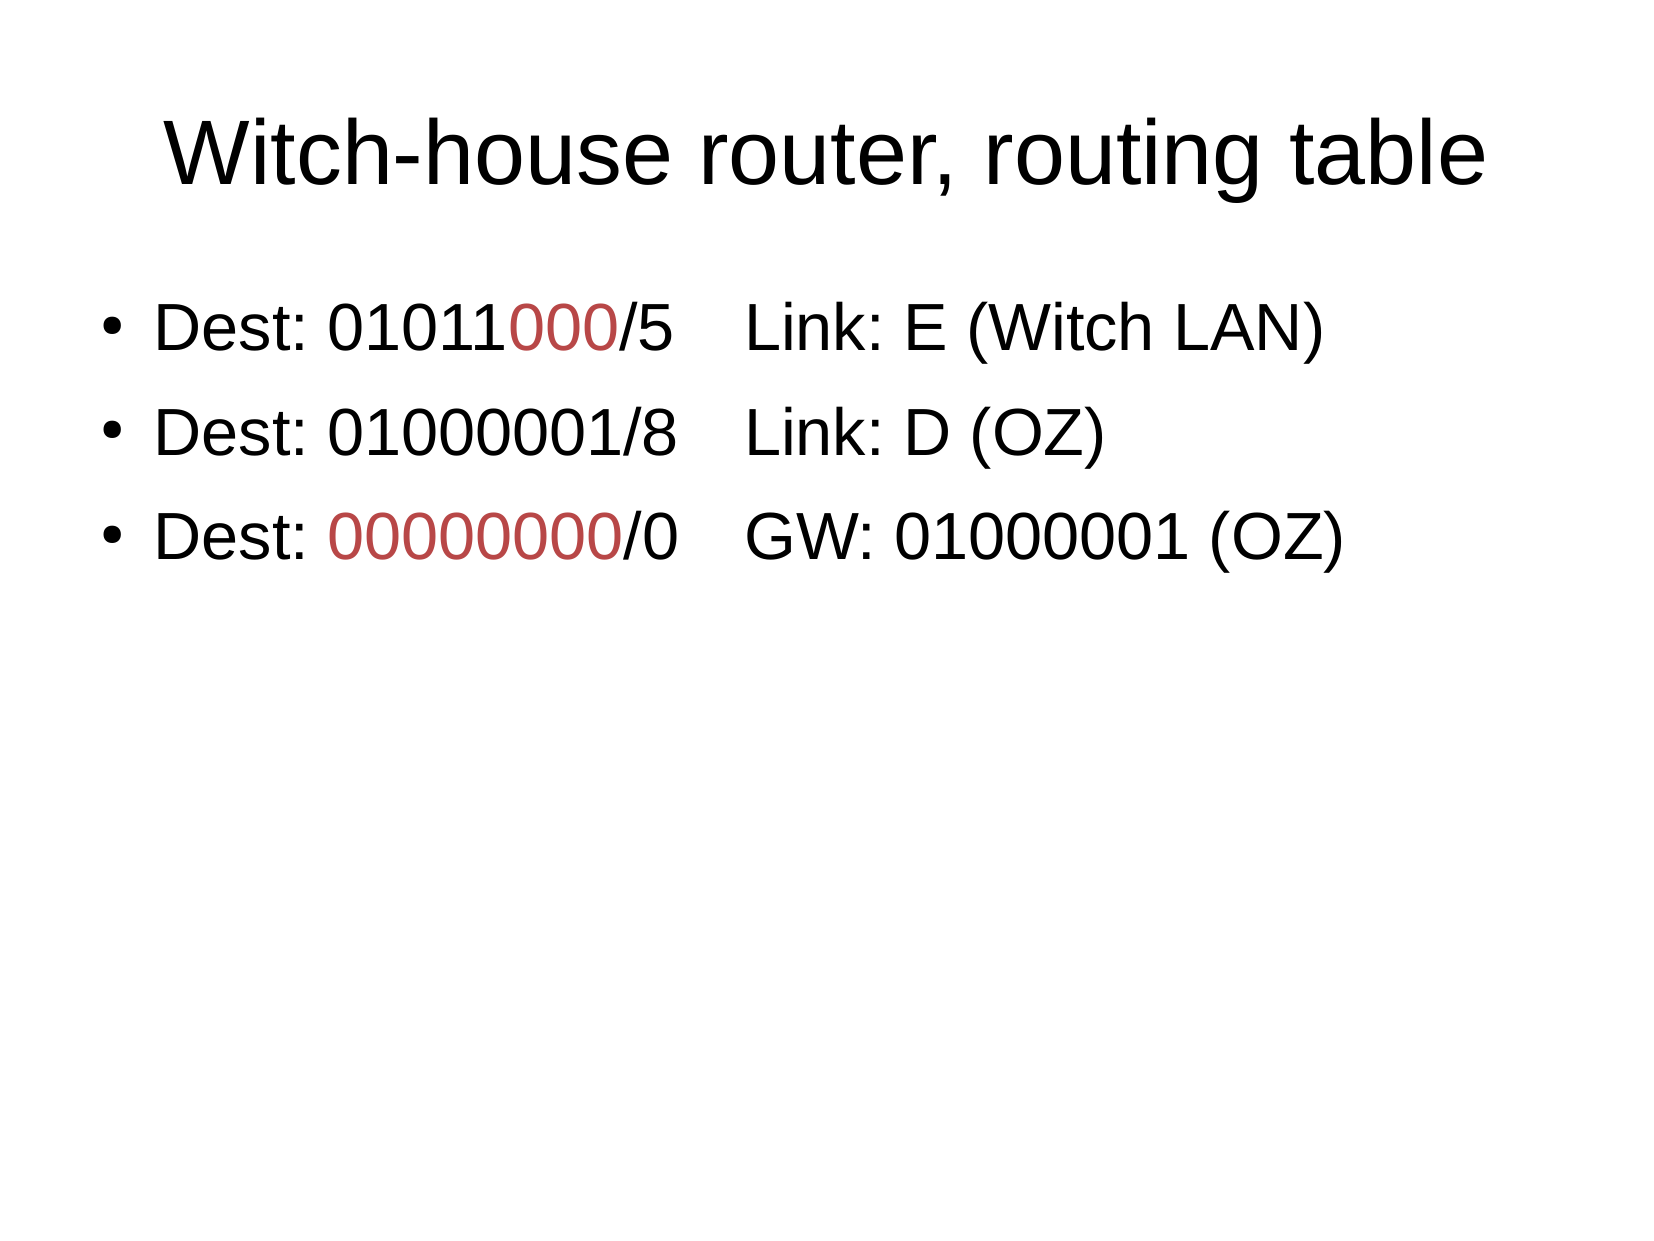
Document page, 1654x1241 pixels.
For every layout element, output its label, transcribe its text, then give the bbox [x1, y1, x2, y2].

title Witch-house router, routing table [82, 49, 1571, 257]
list Dest: 01011000/5 Link: E (Witch LAN) Dest: 01000001/8 Link: D (OZ) Dest: 00000000/0 GW: 01000001 (OZ) [82, 290, 1571, 1094]
